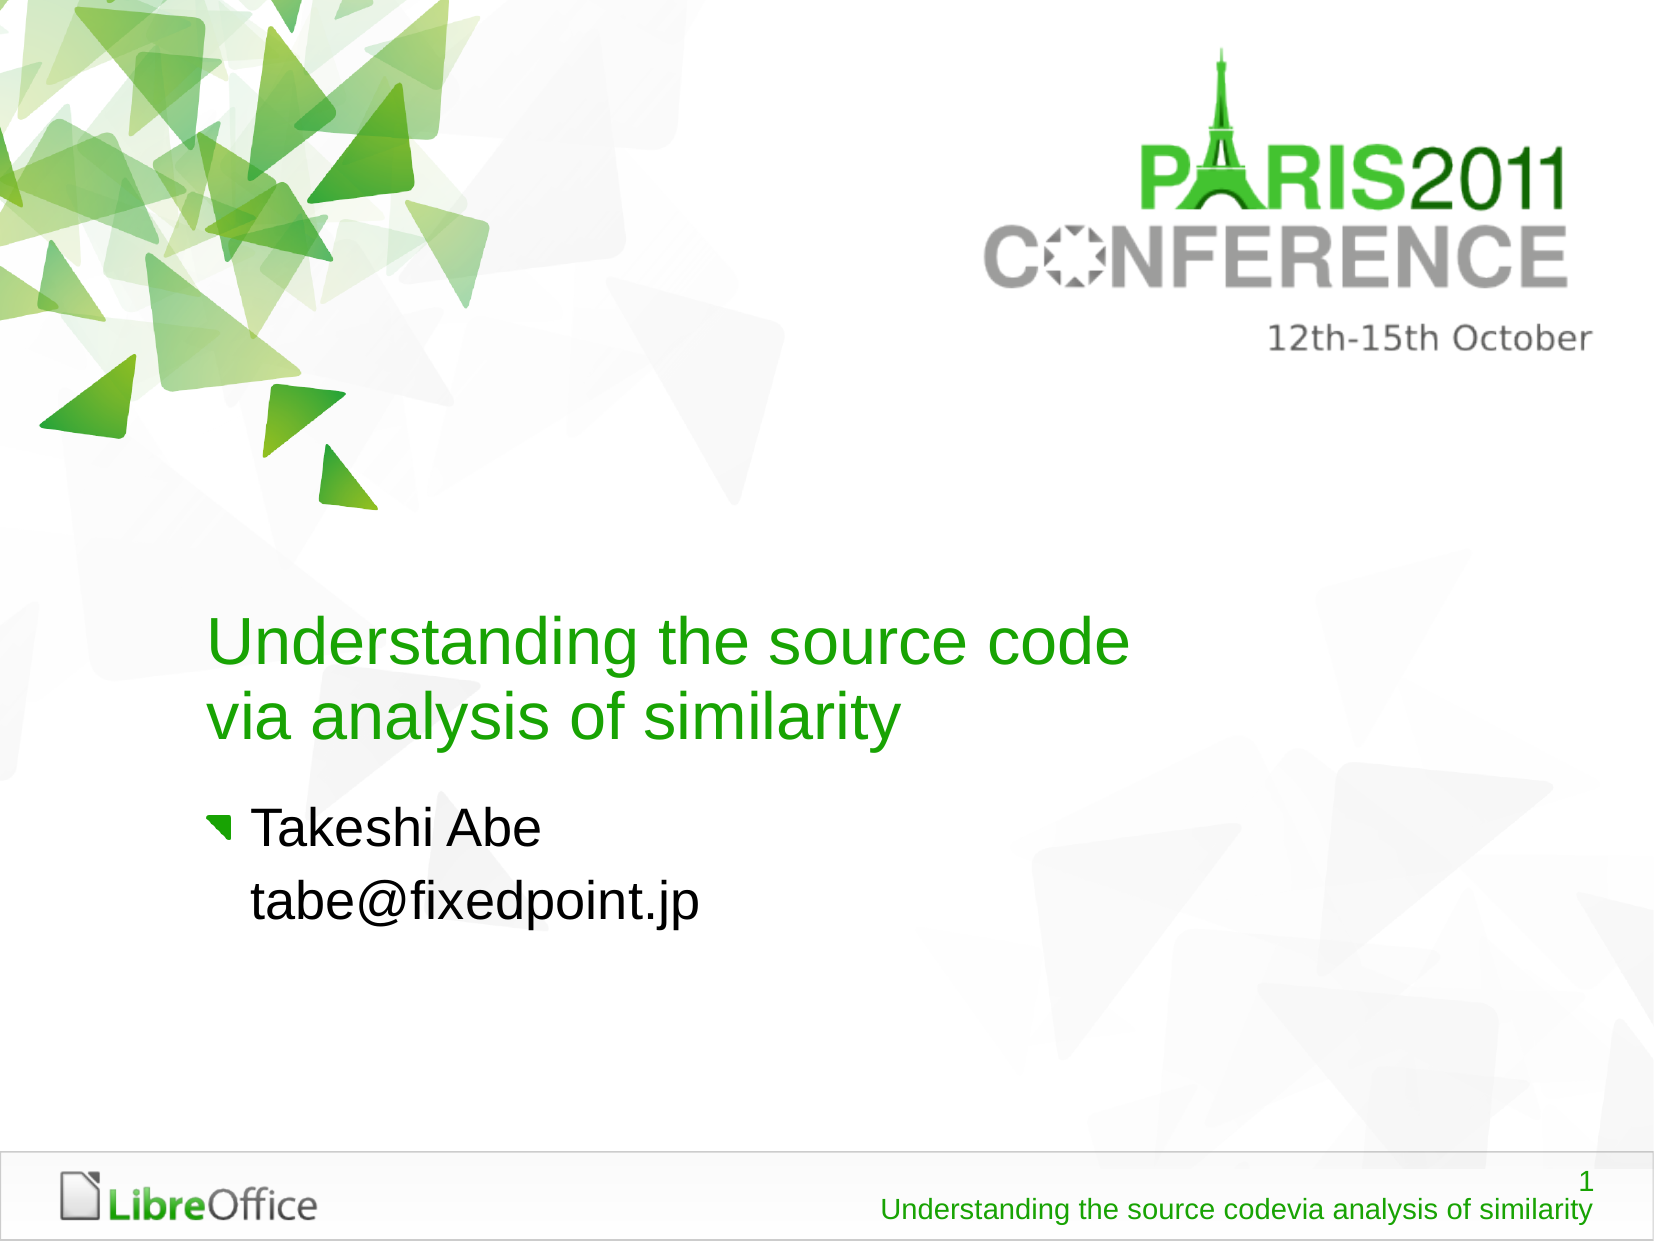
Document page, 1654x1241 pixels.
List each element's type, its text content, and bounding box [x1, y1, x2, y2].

picture [0, 0, 798, 948]
picture [915, 548, 1654, 1169]
picture [927, 12, 1654, 410]
list Takeshi Abe tabe@fixedpoint.jp [206, 797, 1477, 1241]
picture [41, 1152, 206, 1240]
title Understanding the source code via analysis of similarity [206, 590, 1477, 768]
